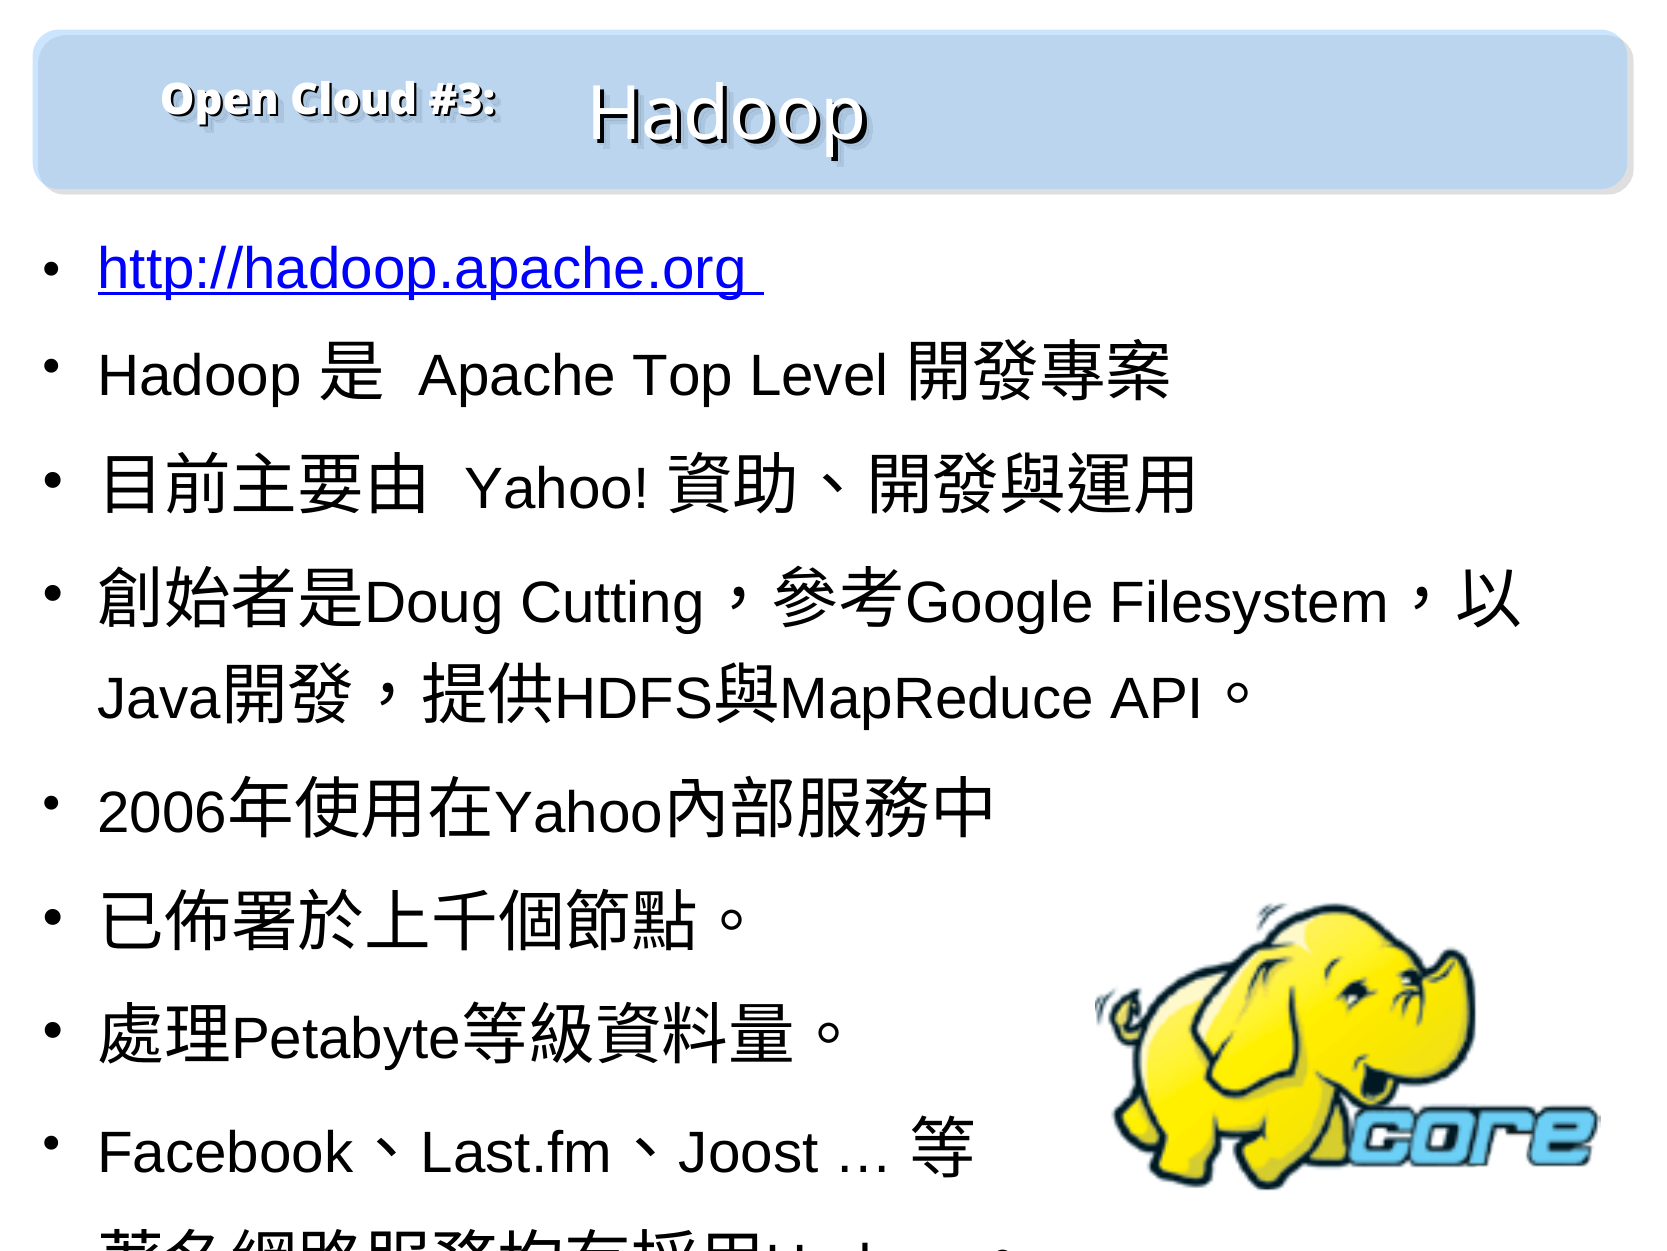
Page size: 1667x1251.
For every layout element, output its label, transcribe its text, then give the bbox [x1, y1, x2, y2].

text_box Open Cloud #3: Hadoop [32, 29, 1628, 190]
picture [1095, 898, 1601, 1194]
list http://hadoop.apache.org Hadoop 是 Apache Top Level 開發專案 目前主要由 Yahoo! 資助、開發與運用 創始者是Doug Cutting，參考Google Filesystem，以Java開發，提供HDFS與MapReduce API。 2006年使用在Yahoo內部服務中 已佈署於上千個節點。 處理Petabyte等級資料量。 Facebook、Last.fm、Joost … 等 著名網路服務均有採用Hadoop。 [41, 236, 1607, 1155]
